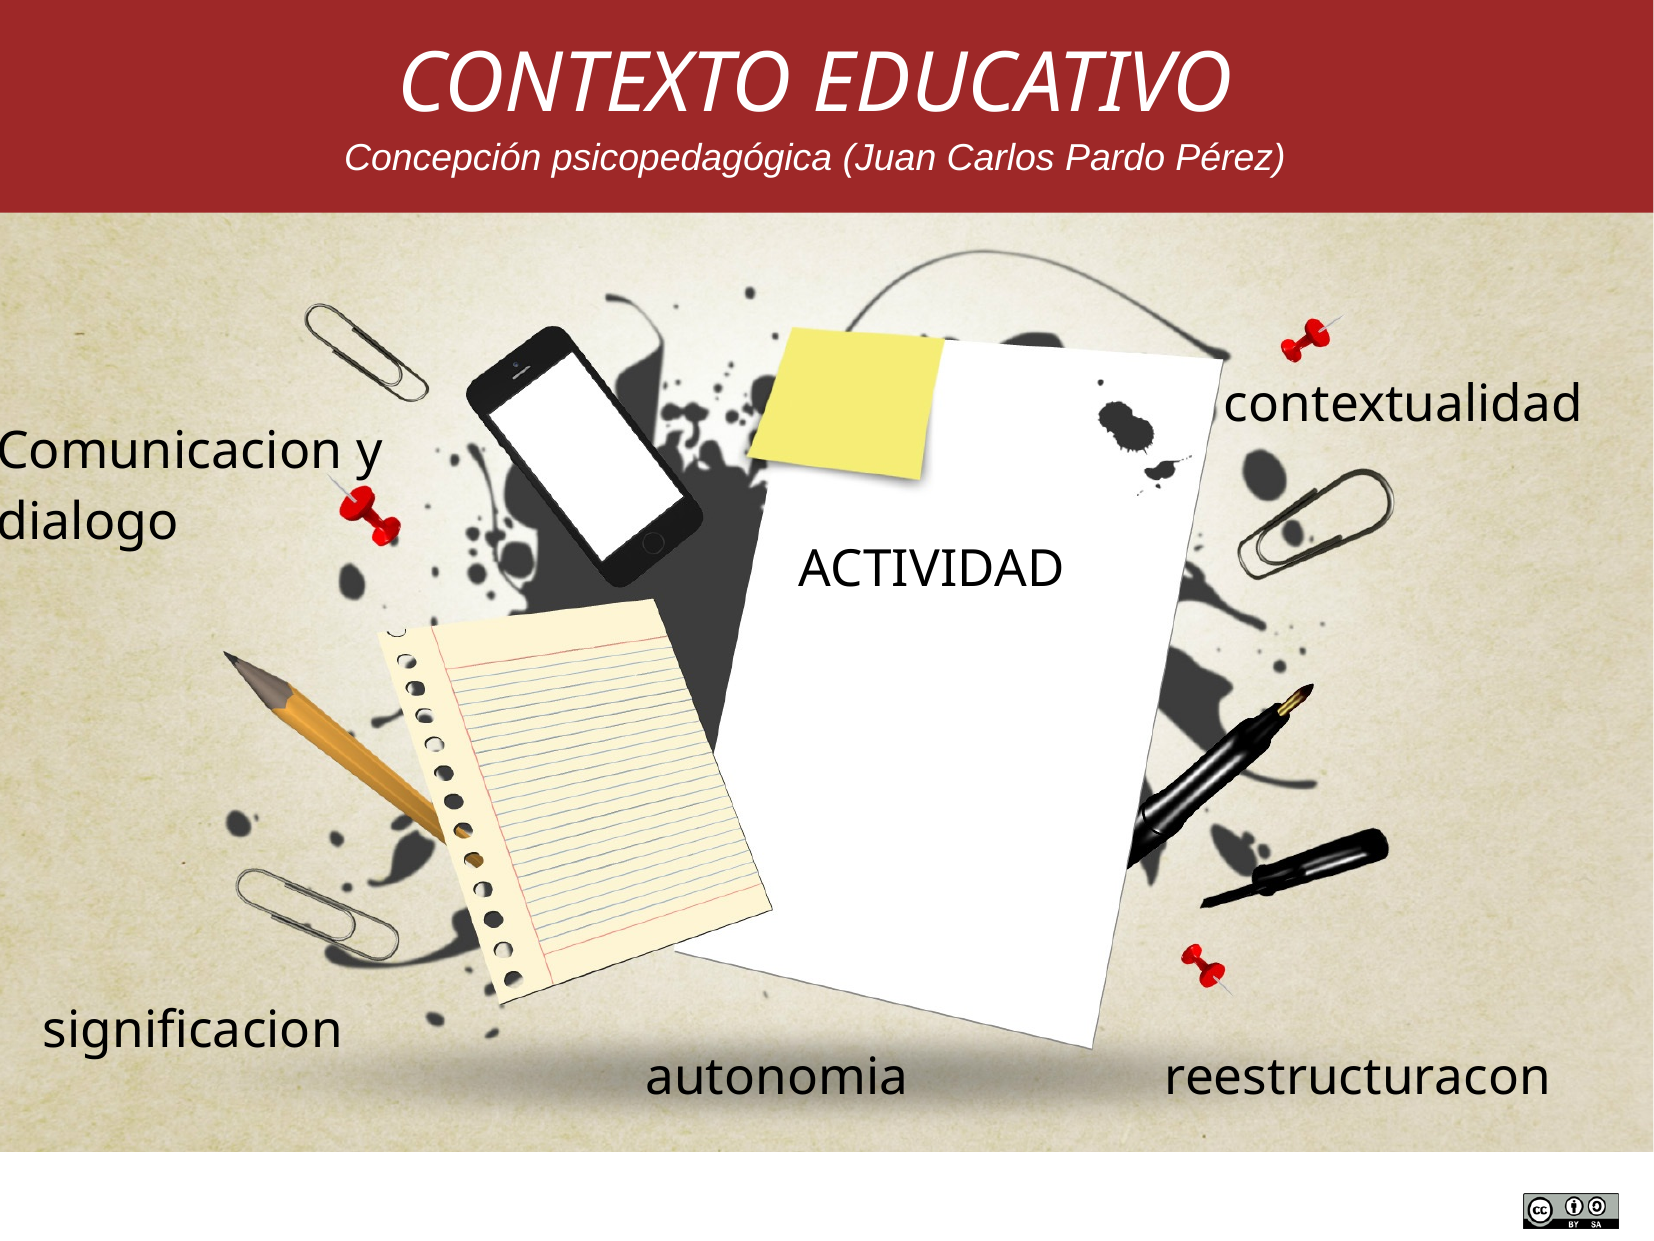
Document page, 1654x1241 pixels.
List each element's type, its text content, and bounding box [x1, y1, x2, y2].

picture [1523, 1193, 1619, 1229]
list [165, 791, 567, 863]
list reestructuracon [1110, 1039, 1654, 1111]
list autonomia [590, 1039, 993, 1111]
list Comunicacion y dialogo [0, 413, 426, 556]
picture [0, 213, 1654, 1152]
list contextualidad [1169, 366, 1642, 438]
text_box CONTEXTO EDUCATIVO Concepción psicopedagógica (Juan Carlos Pardo Pérez) [0, 0, 1654, 213]
list significacion [0, 992, 390, 1063]
list ACTIVIDAD [744, 531, 1146, 603]
